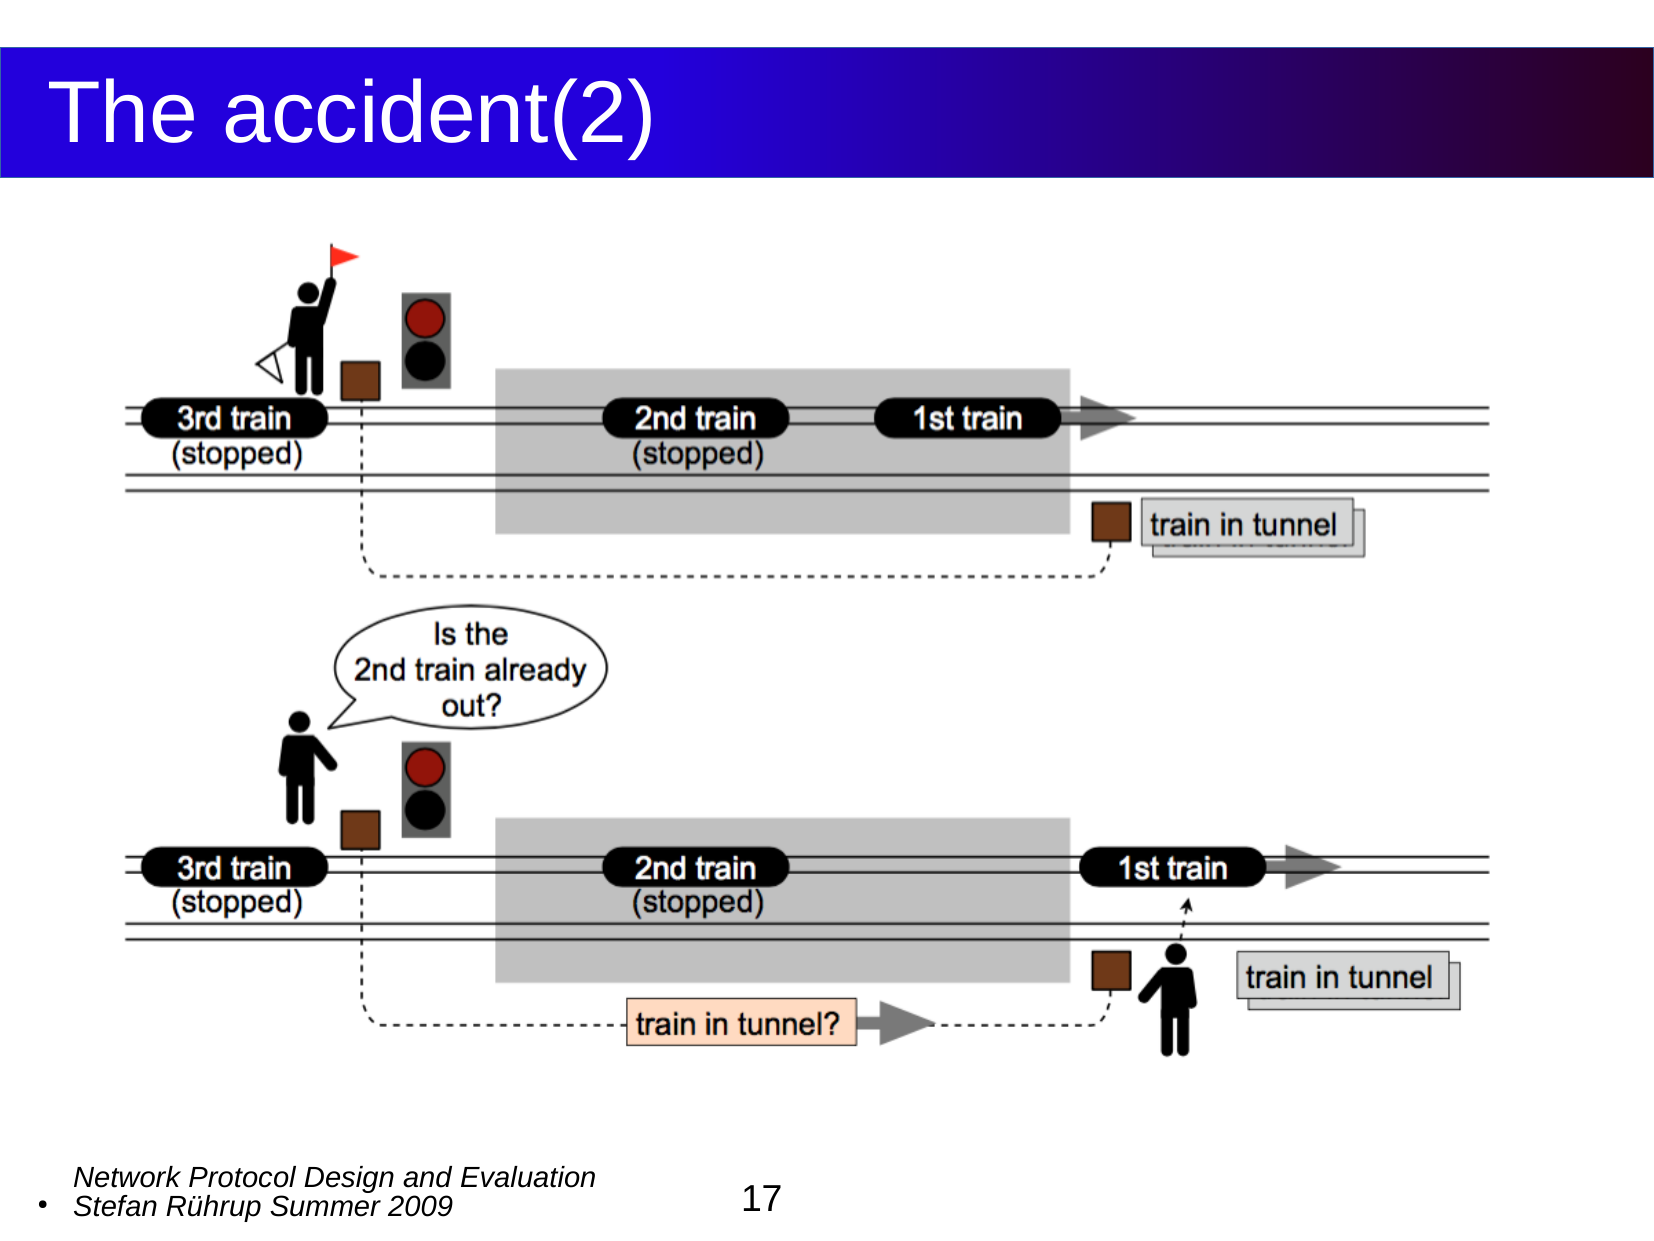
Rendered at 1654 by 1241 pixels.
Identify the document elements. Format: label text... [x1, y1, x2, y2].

picture [70, 236, 1527, 1111]
text_box Network Protocol Design and Evaluation Stefan Rührup Summer 2009 [37, 1163, 598, 1223]
title The accident(2) [47, 6, 1477, 225]
